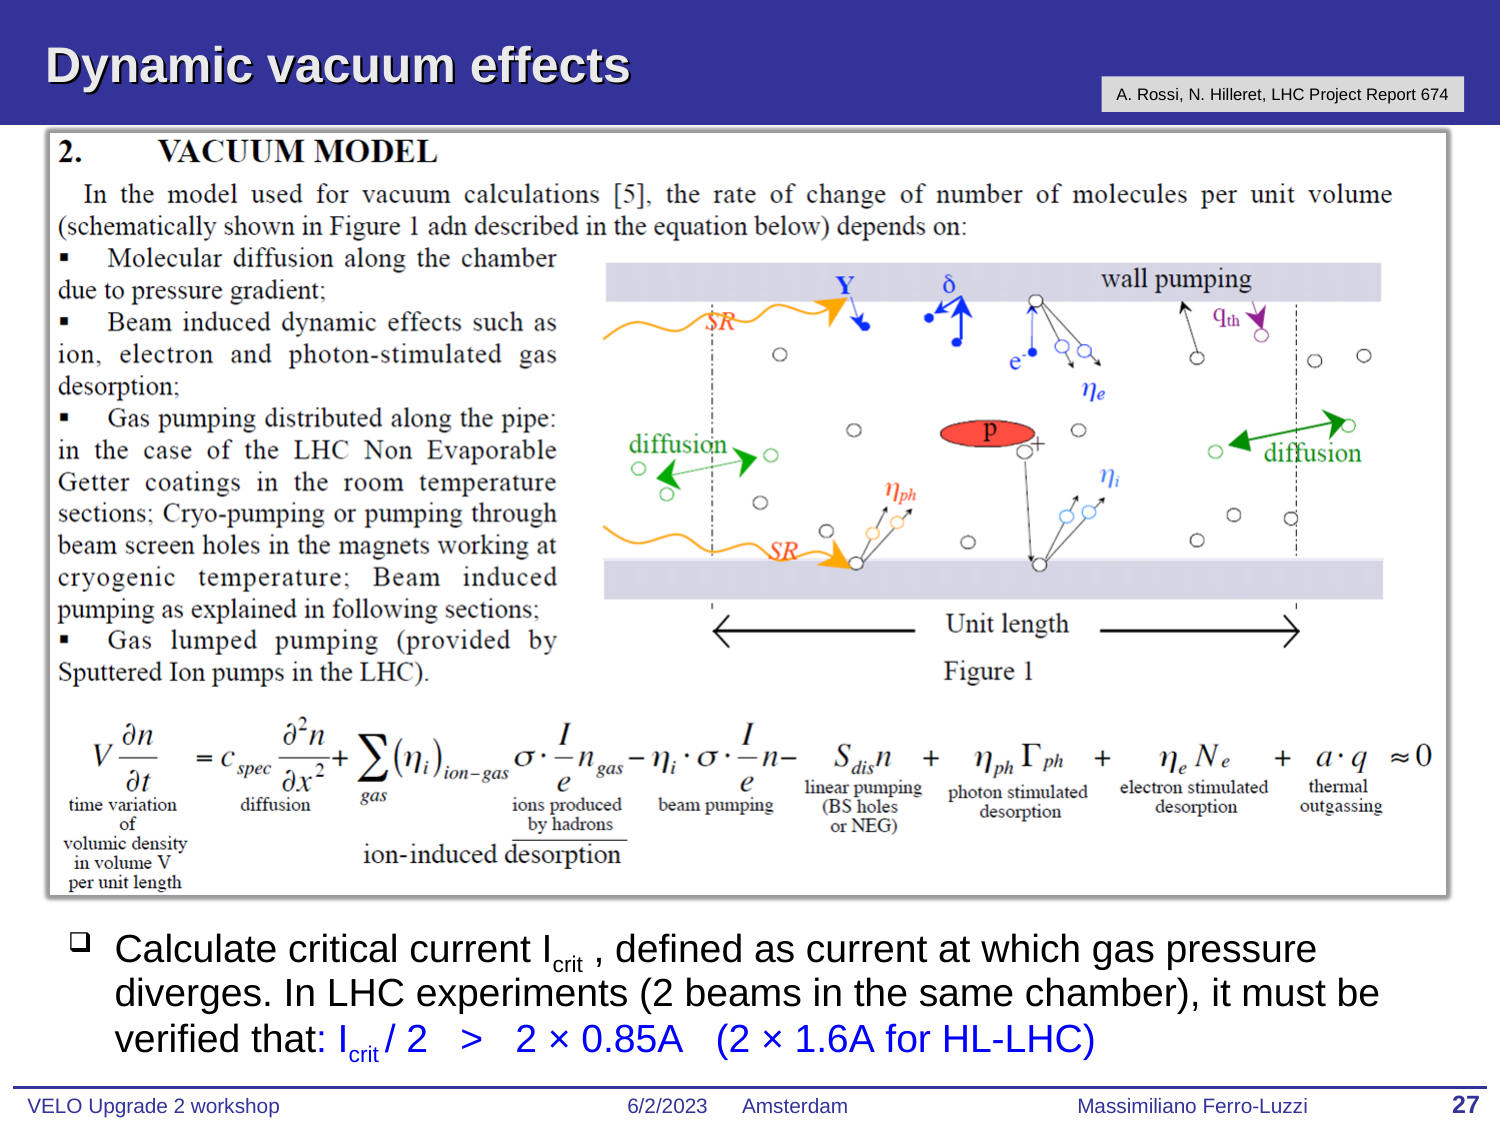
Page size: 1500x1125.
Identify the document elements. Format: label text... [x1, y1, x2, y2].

picture [39, 122, 1457, 906]
text_box A. Rossi, N. Hilleret, LHC Project Report 674 [1101, 76, 1465, 112]
title Dynamic vacuum effects [0, 0, 1500, 125]
list Calculate critical current Icrit , defined as current at which gas pressure diverges. In LHC experiments (2 beams in the same chamber), it must be verified that: Icrit / 2 > 2 × 0.85A (2 × 1.6A for HL-LHC) [53, 916, 1483, 1071]
